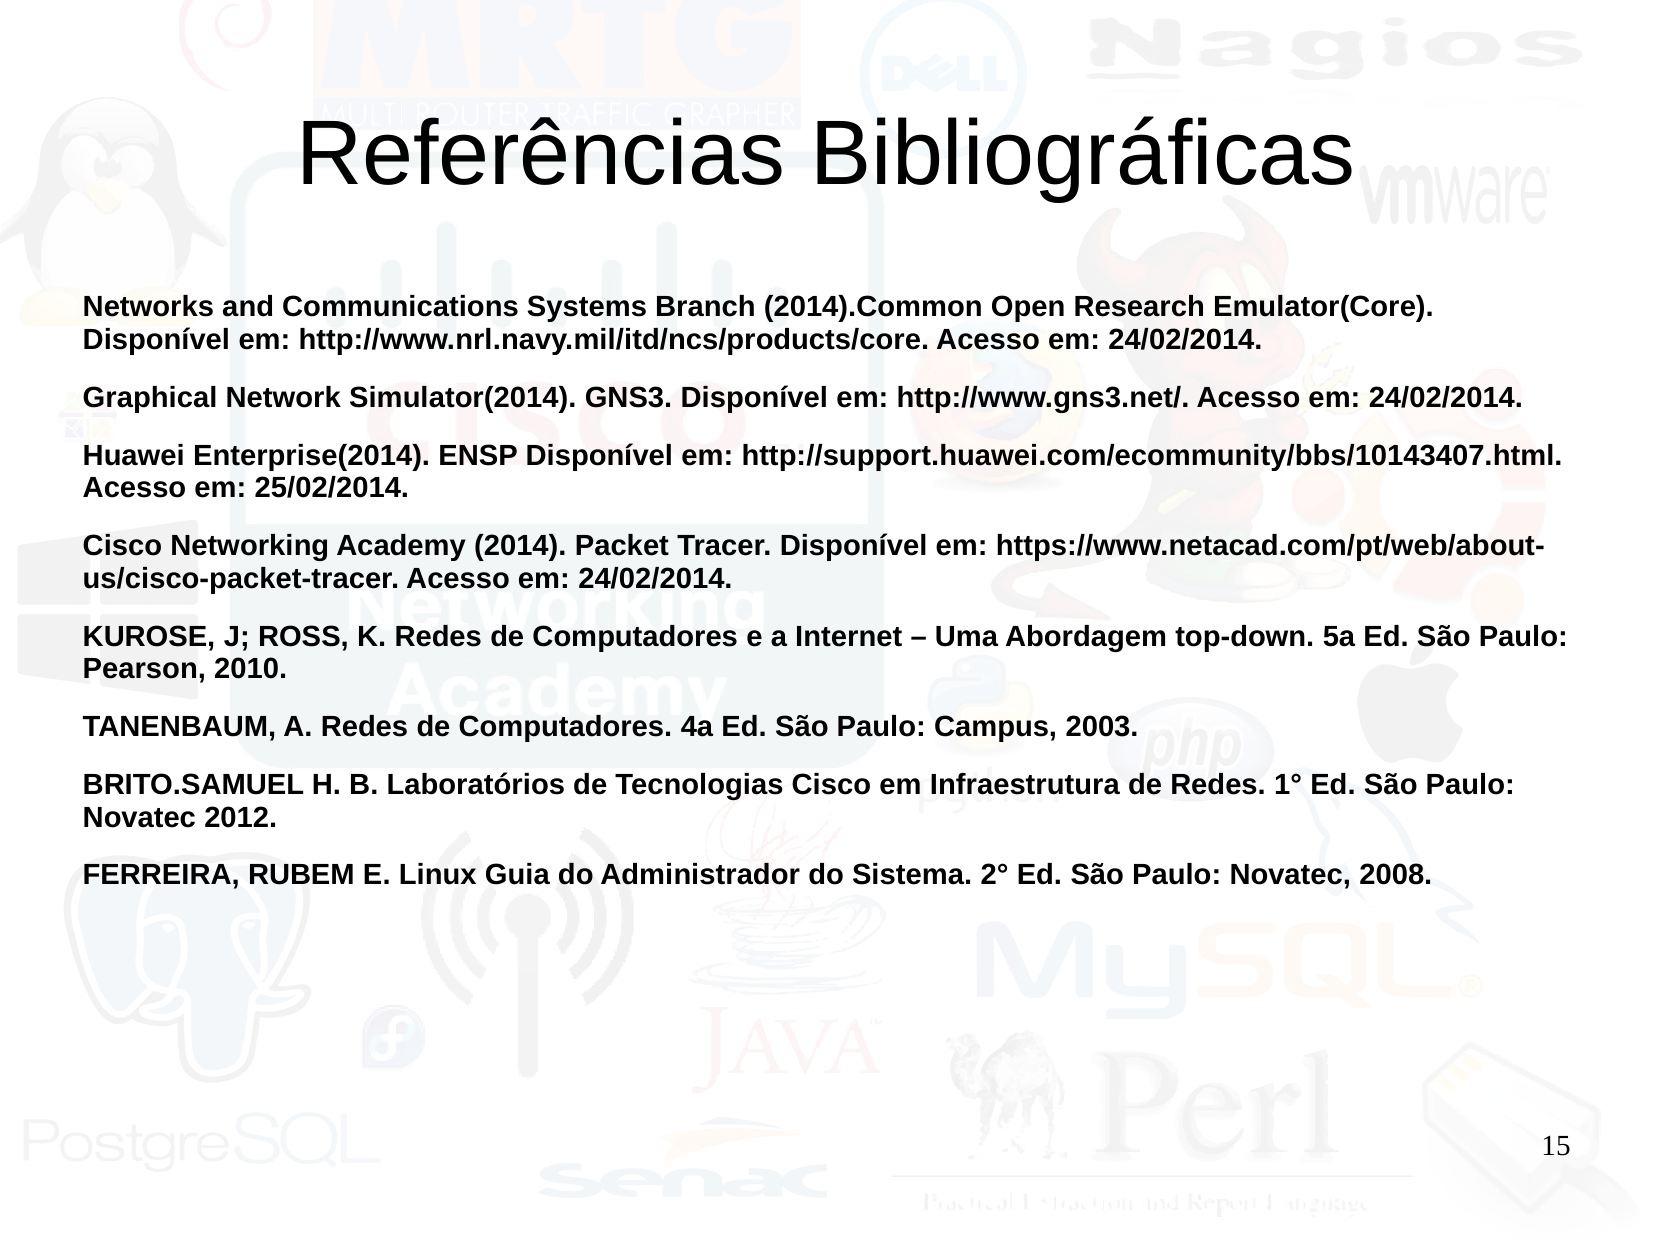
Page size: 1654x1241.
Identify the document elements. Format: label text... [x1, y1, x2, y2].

picture [0, 0, 1654, 1241]
list Networks and Communications Systems Branch (2014).Common Open Research Emulator(Core). Disponível em: http://www.nrl.navy.mil/itd/ncs/products/core. Acesso em: 24/02/2014. Graphical Network Simulator(2014). GNS3. Disponível em: http://www.gns3.net/. Acesso em: 24/02/2014. Huawei Enterprise(2014). ENSP Disponível em: http://support.huawei.com/ecommunity/bbs/10143407.html. Acesso em: 25/02/2014. Cisco Networking Academy (2014). Packet Tracer. Disponível em: https://www.netacad.com/pt/web/about-us/cisco-packet-tracer. Acesso em: 24/02/2014. KUROSE, J; ROSS, K. Redes de Computadores e a Internet – Uma Abordagem top-down. 5a Ed. São Paulo: Pearson, 2010. TANENBAUM, A. Redes de Computadores. 4a Ed. São Paulo: Campus, 2003. BRITO.SAMUEL H. B. Laboratórios de Tecnologias Cisco em Infraestrutura de Redes. 1° Ed. São Paulo: Novatec 2012. FERREIRA, RUBEM E. Linux Guia do Administrador do Sistema. 2° Ed. São Paulo: Novatec, 2008. [82, 290, 1571, 1010]
title Referências Bibliográficas [82, 49, 1571, 257]
